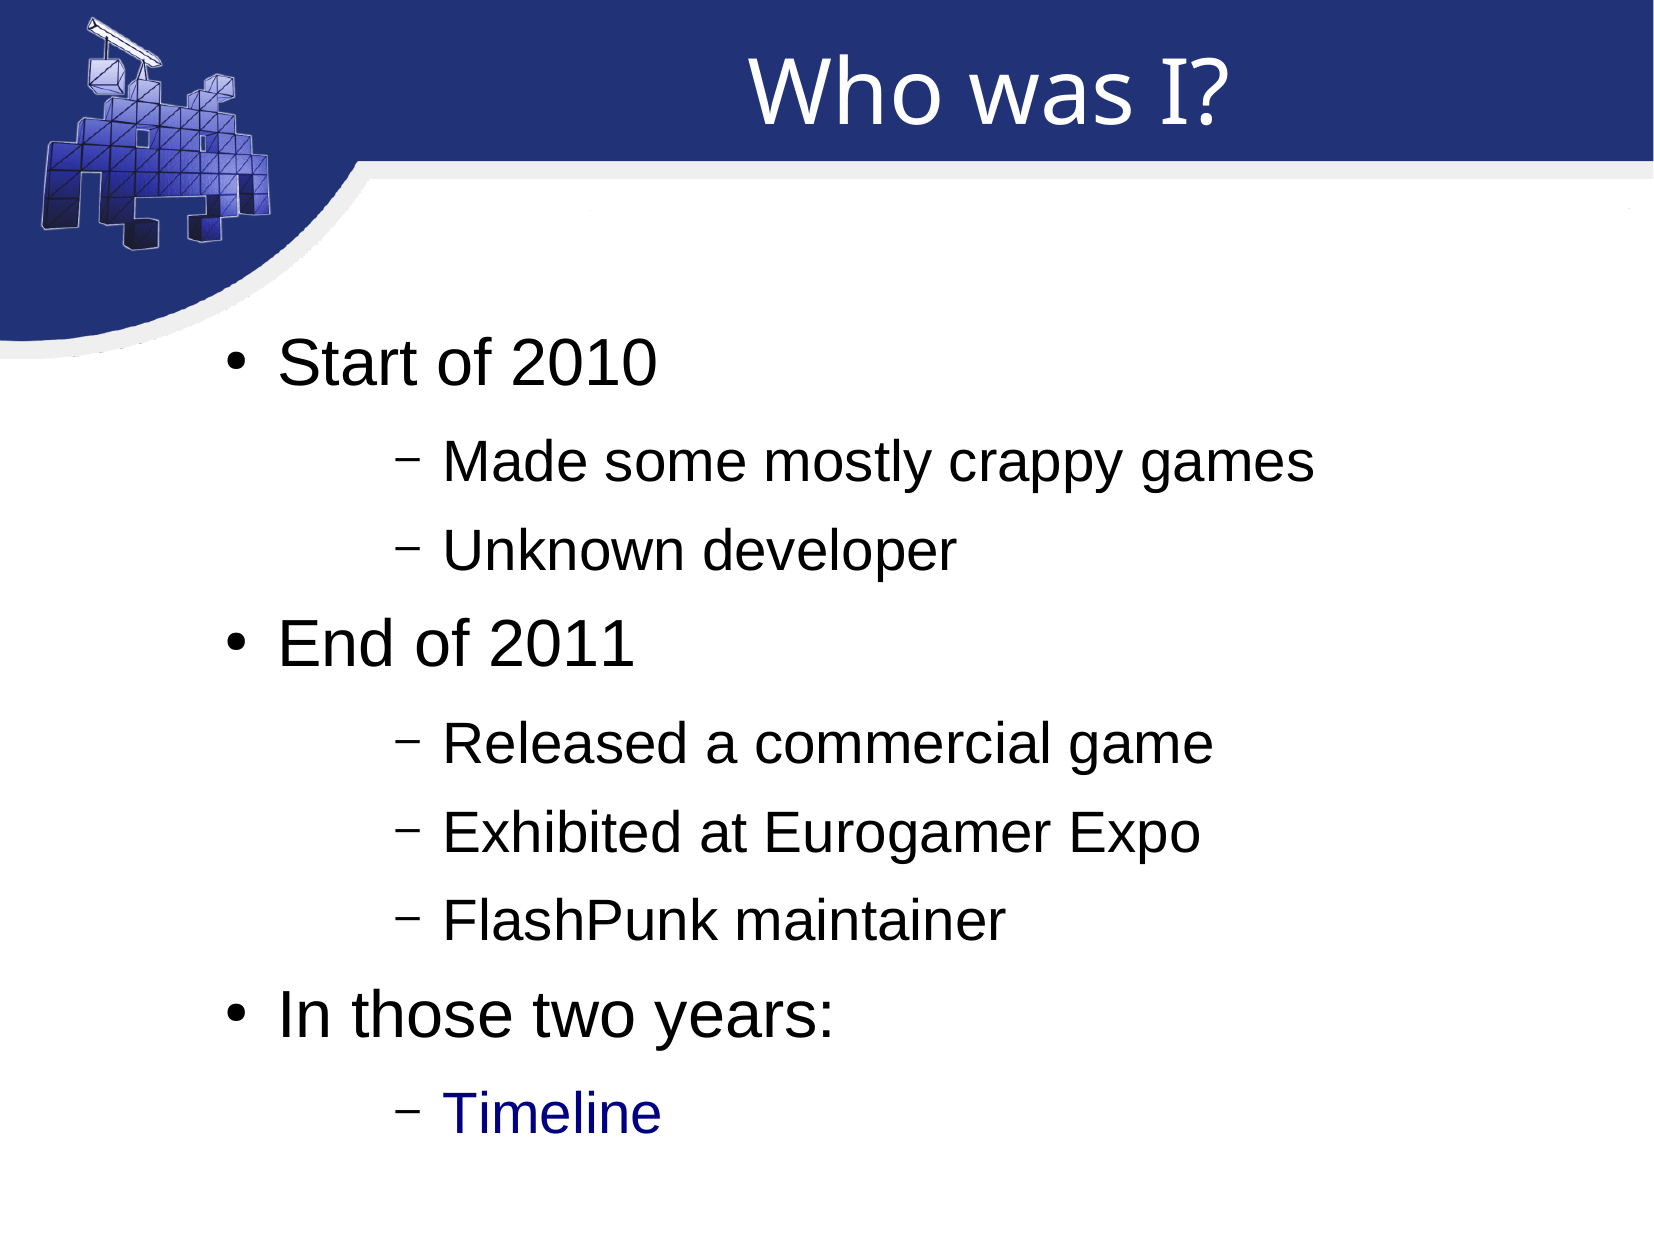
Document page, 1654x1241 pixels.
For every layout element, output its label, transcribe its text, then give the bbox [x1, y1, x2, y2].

list Start of 2010 Made some mostly crappy games Unknown developer End of 2011 Released a commercial game Exhibited at Eurogamer Expo FlashPunk maintainer In those two years: Timeline [206, 324, 1595, 1146]
picture [0, 0, 1654, 443]
title Who was I? [354, 35, 1625, 142]
